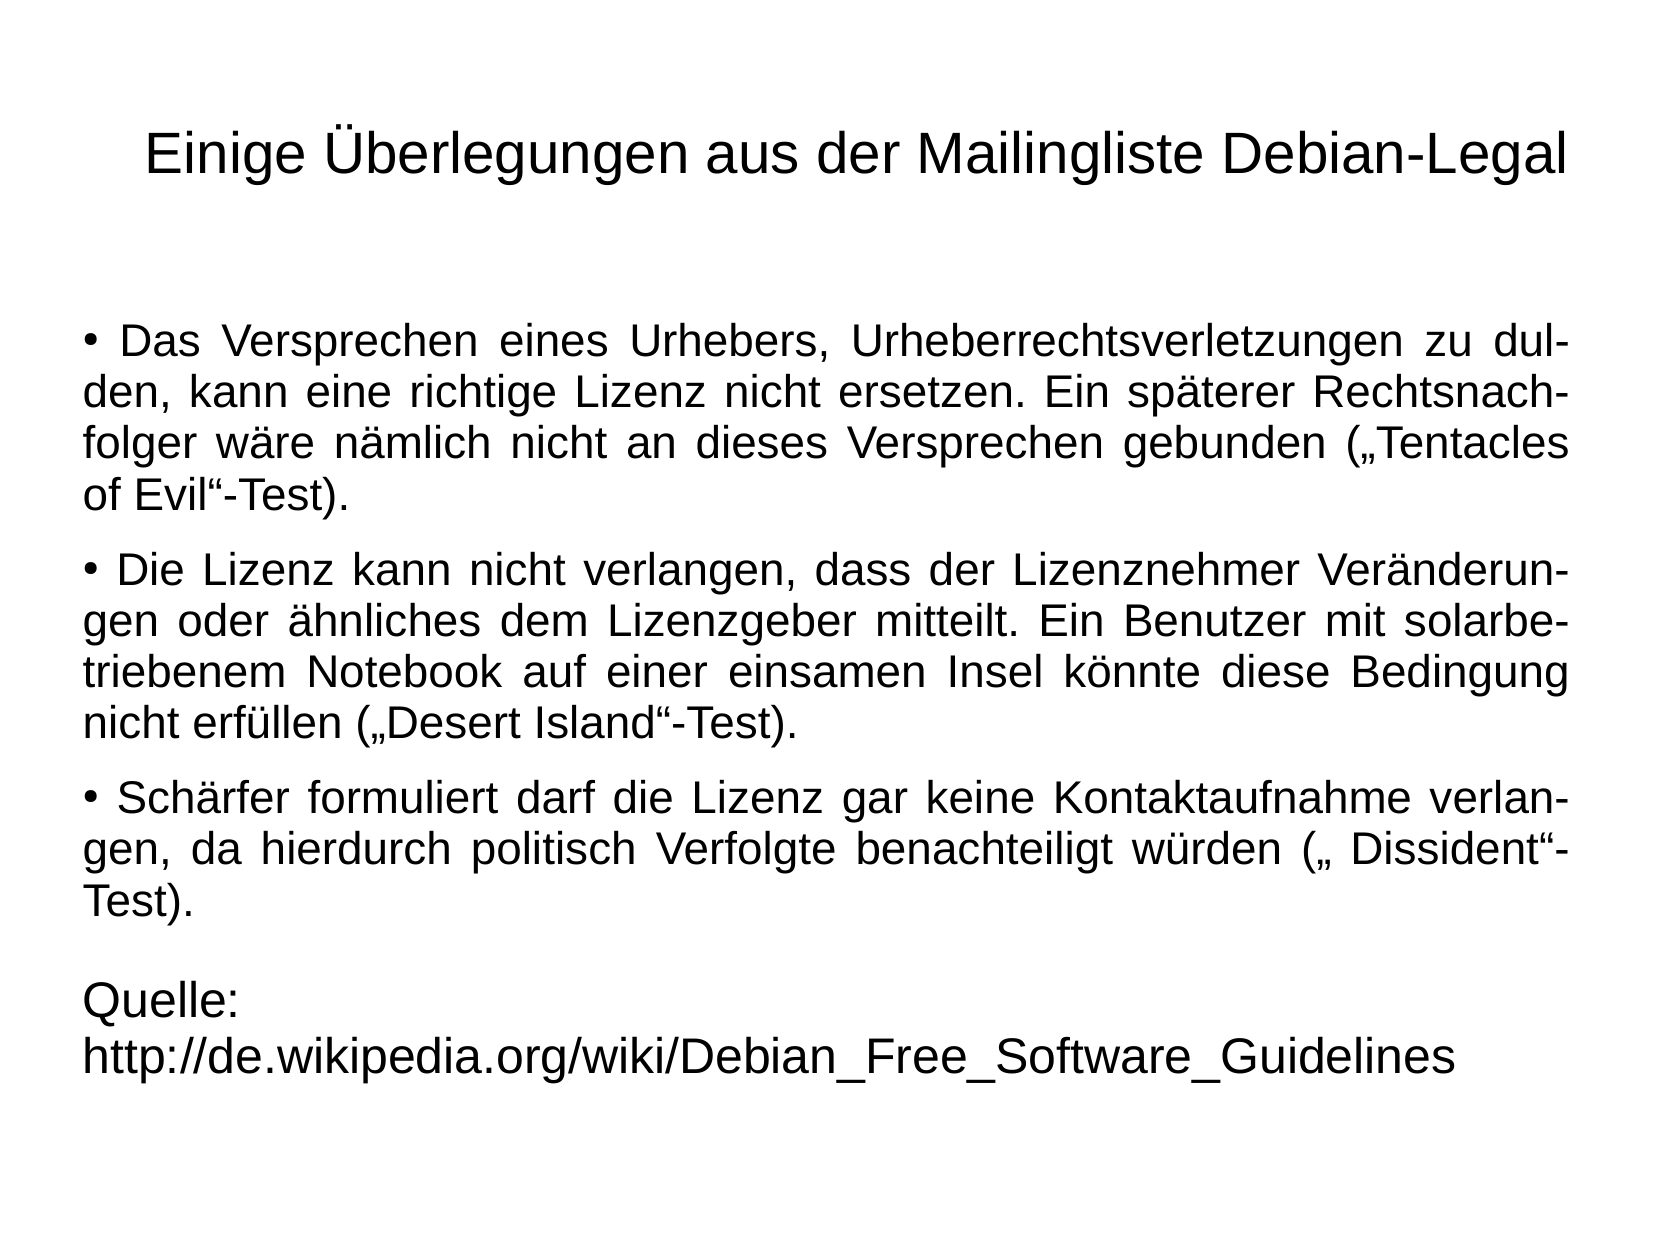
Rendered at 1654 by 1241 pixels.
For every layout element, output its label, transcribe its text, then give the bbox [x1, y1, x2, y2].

title Einige Überlegungen aus der Mailingliste Debian-Legal [82, 49, 1571, 257]
subtitle Das Versprechen eines Urhebers, Urheberrechtsverletzungen zu dul-den, kann eine richtige Lizenz nicht ersetzen. Ein späterer Rechtsnach-folger wäre nämlich nicht an dieses Versprechen gebunden („Tentacles of Evil“-Test). Die Lizenz kann nicht verlangen, dass der Lizenznehmer Veränderun-gen oder ähnliches dem Lizenzgeber mitteilt. Ein Benutzer mit solarbe-triebenem Notebook auf einer einsamen Insel könnte diese Bedingung nicht erfüllen („Desert Island“-Test). Schärfer formuliert darf die Lizenz gar keine Kontaktaufnahme verlan-gen, da hierdurch politisch Verfolgte benachteiligt würden („ Dissident“-Test). Quelle: http://de.wikipedia.org/wiki/Debian_Free_Software_Guidelines [82, 297, 1571, 1102]
